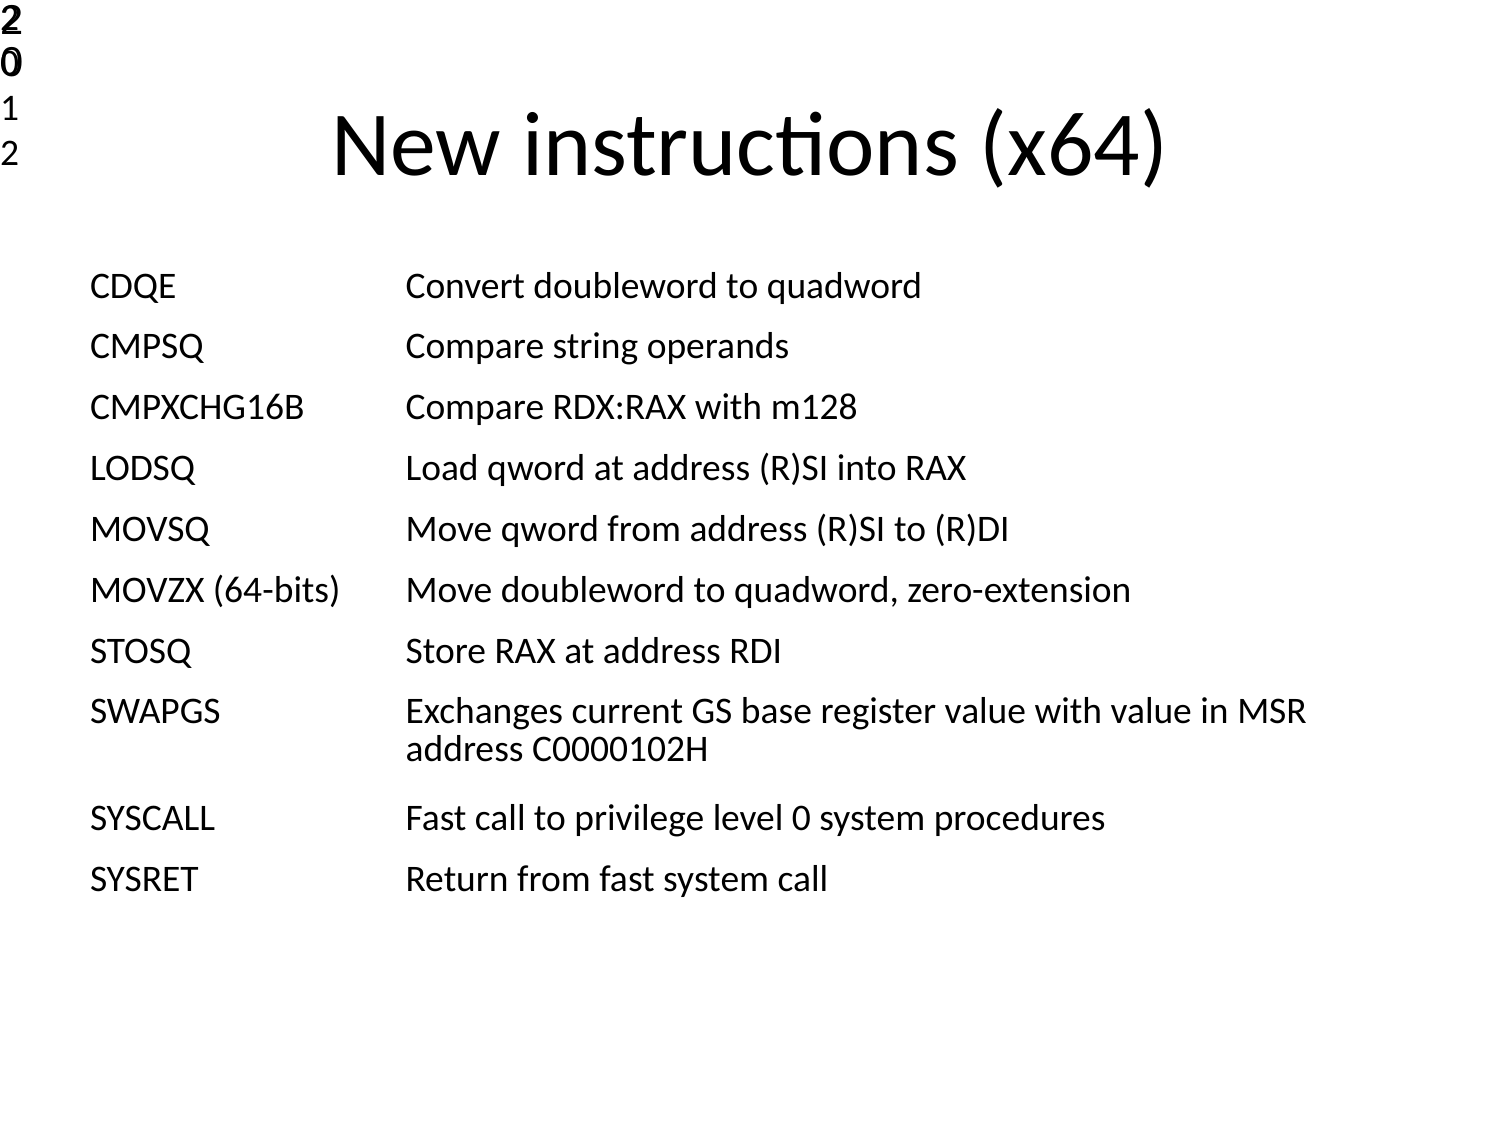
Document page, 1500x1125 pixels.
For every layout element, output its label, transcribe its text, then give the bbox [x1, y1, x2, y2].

table_cell Compare RDX:RAX with m128 [391, 384, 1425, 445]
title New instructions (x64) [75, 45, 1425, 233]
table_cell CMPSQ [75, 323, 391, 384]
table_cell LODSQ [75, 445, 391, 506]
table_header CDQE [75, 262, 391, 323]
table_cell Move doubleword to quadword, zero-extension [391, 567, 1425, 627]
table_cell STOSQ [75, 627, 391, 688]
table_cell MOVZX (64-bits) [75, 567, 391, 627]
table_cell CMPXCHG16B [75, 384, 391, 445]
table_cell SYSCALL [75, 795, 391, 856]
table_cell MOVSQ [75, 506, 391, 567]
table_cell Fast call to privilege level 0 system procedures [391, 795, 1425, 856]
table_header Convert doubleword to quadword [391, 262, 1425, 323]
table_cell SYSRET [75, 856, 391, 917]
table_cell Move qword from address (R)SI to (R)DI [391, 506, 1425, 567]
table_cell SWAPGS [75, 688, 391, 795]
table_cell Return from fast system call [391, 856, 1425, 917]
table_cell Exchanges current GS base register value with value in MSR address C0000102H [391, 688, 1425, 795]
table_cell Compare string operands [391, 323, 1425, 384]
table_cell Load qword at address (R)SI into RAX [391, 445, 1425, 506]
table_cell Store RAX at address RDI [391, 627, 1425, 688]
